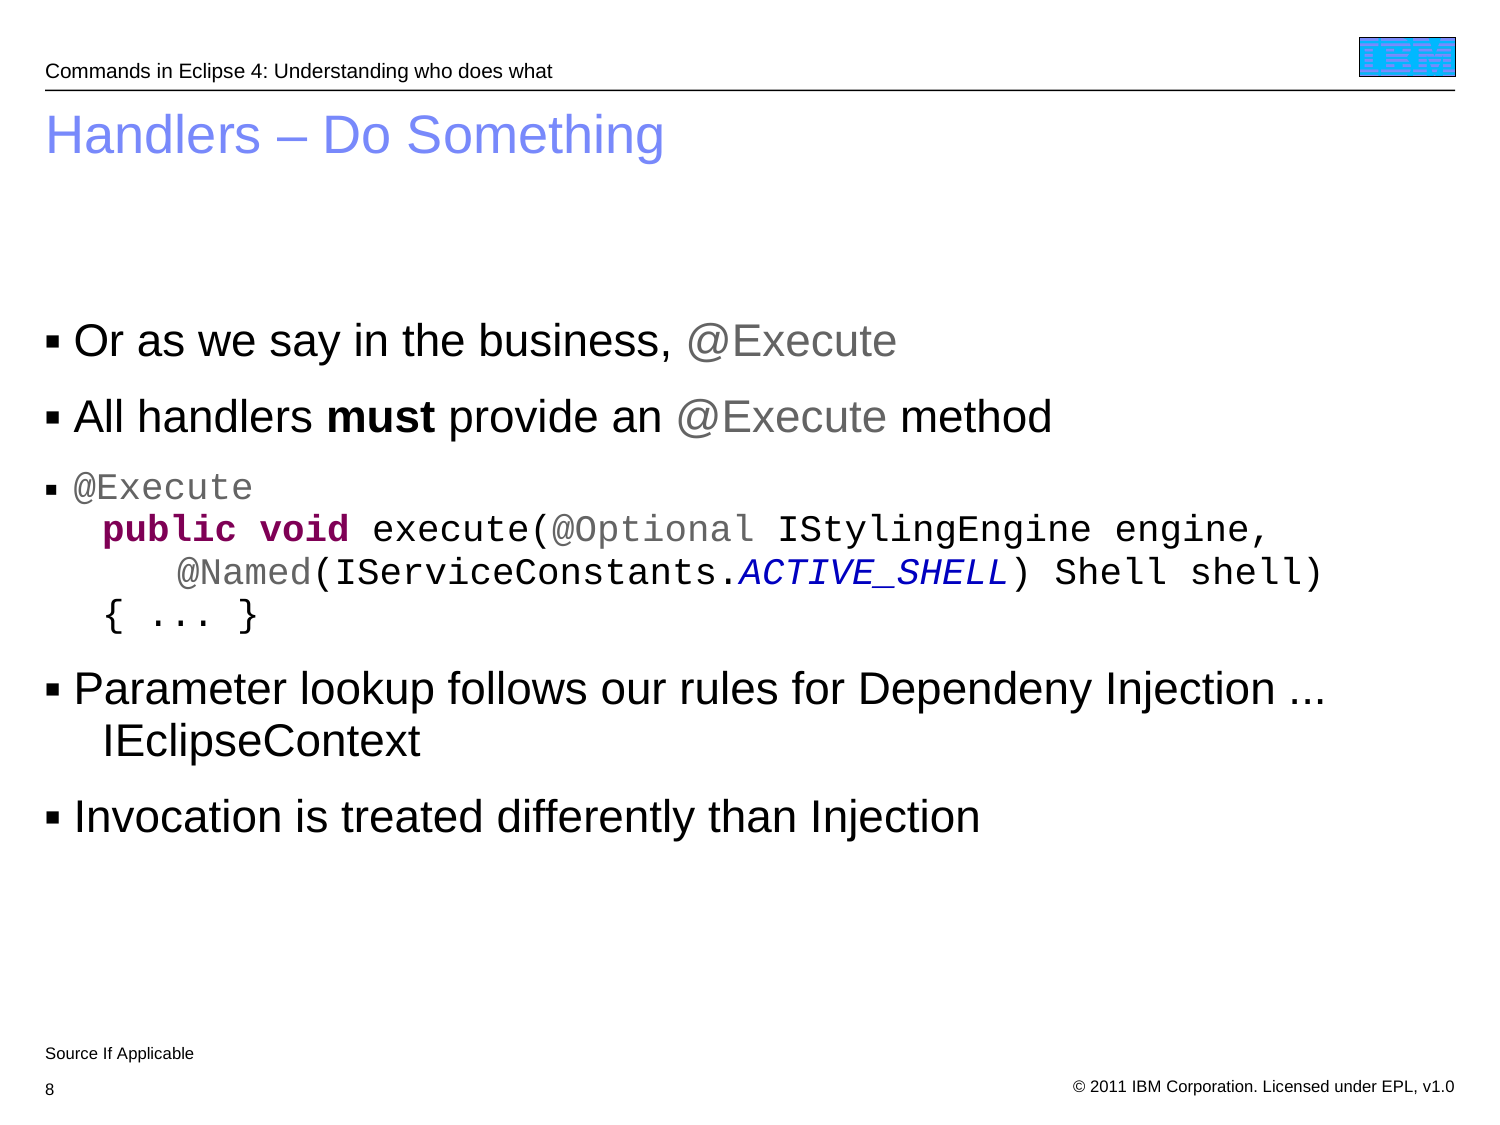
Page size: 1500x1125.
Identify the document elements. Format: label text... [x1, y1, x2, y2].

title Handlers – Do Something [30, 97, 1456, 218]
text_box Commands in Eclipse 4: Understanding who does what [30, 37, 1306, 83]
list Or as we say in the business, @Execute All handlers must provide an @Execute method @Execute public void execute(@Optional IStylingEngine engine, @Named(IServiceConstants.ACTIVE_SHELL) Shell shell) { ... } Parameter lookup follows our rules for Dependeny Injection ... IEclipseContext Invocation is treated differently than Injection [30, 307, 1456, 1058]
text_box Source If Applicable [30, 1021, 1441, 1072]
